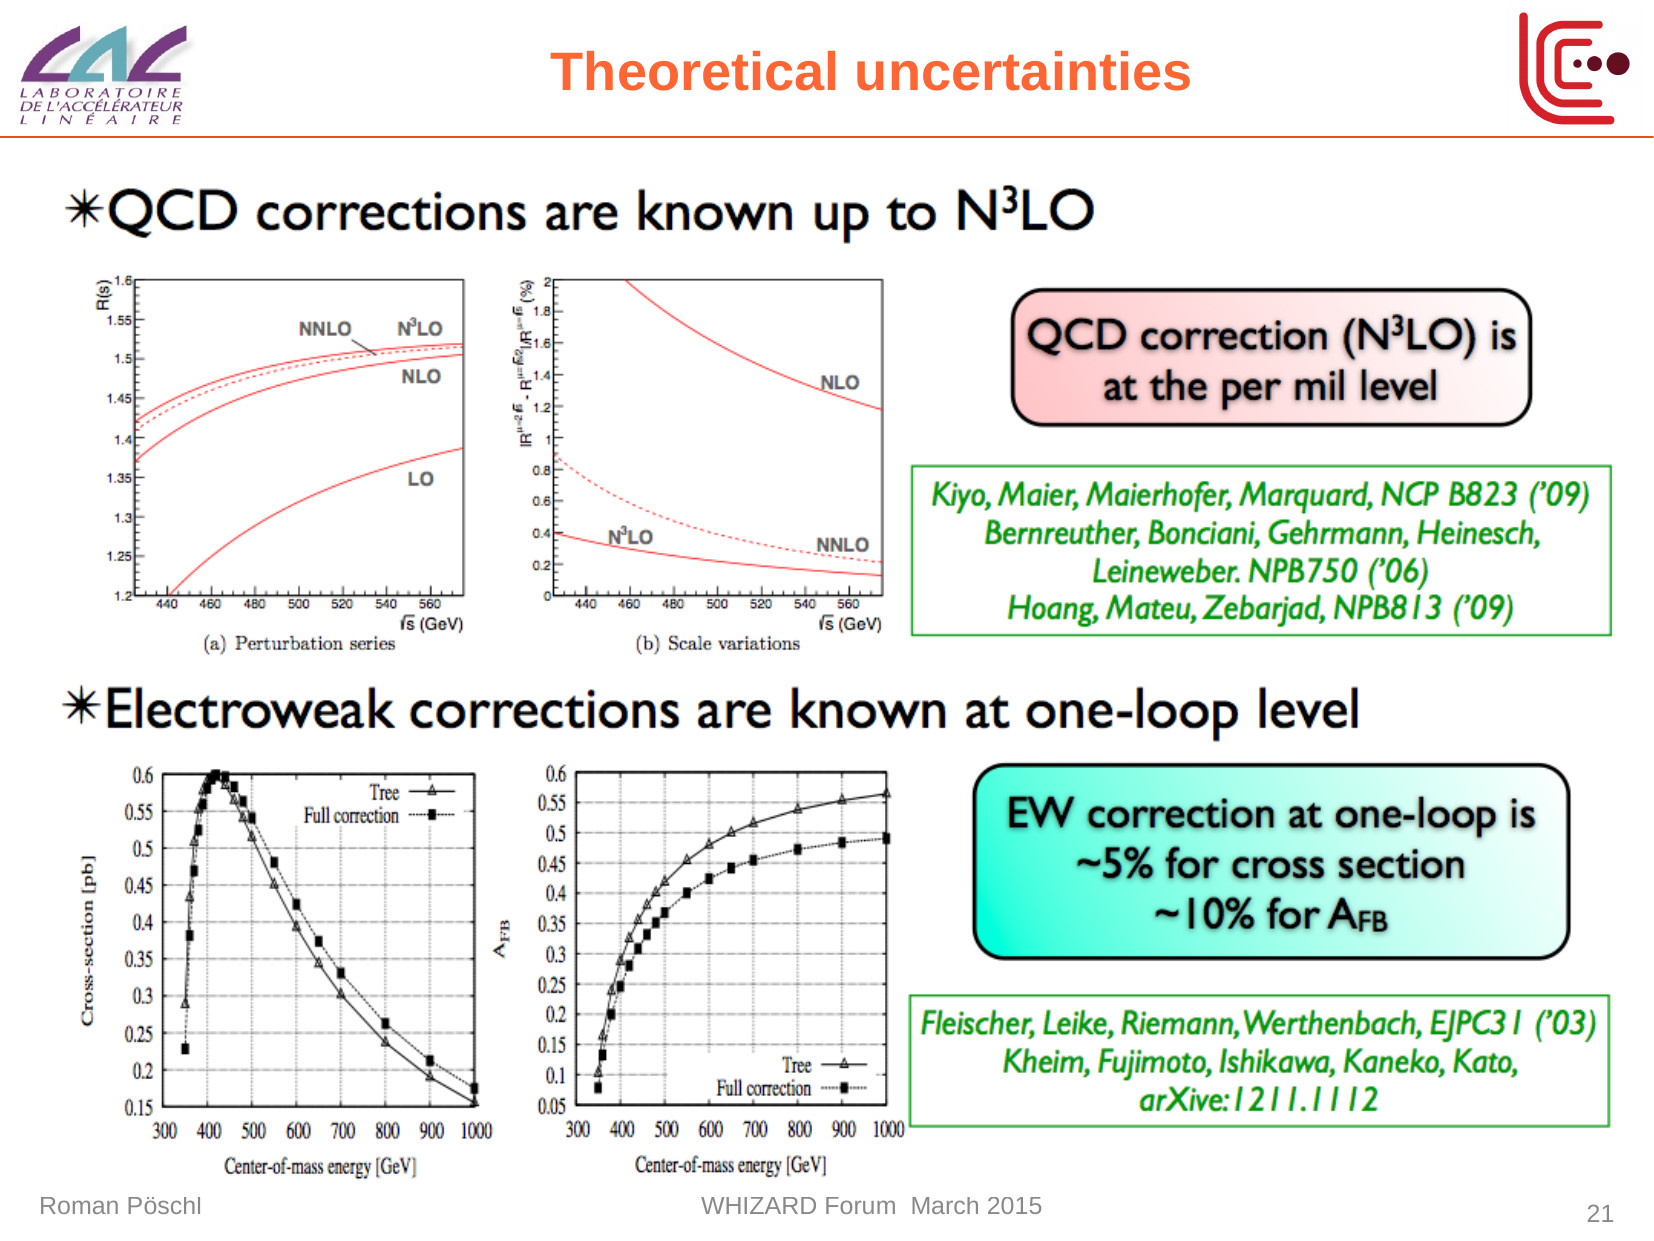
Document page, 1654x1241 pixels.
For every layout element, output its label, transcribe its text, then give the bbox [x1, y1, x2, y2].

title Theoretical uncertainties [128, 29, 1617, 113]
picture [17, 22, 199, 127]
picture [1508, 2, 1641, 135]
picture [41, 149, 1629, 1197]
